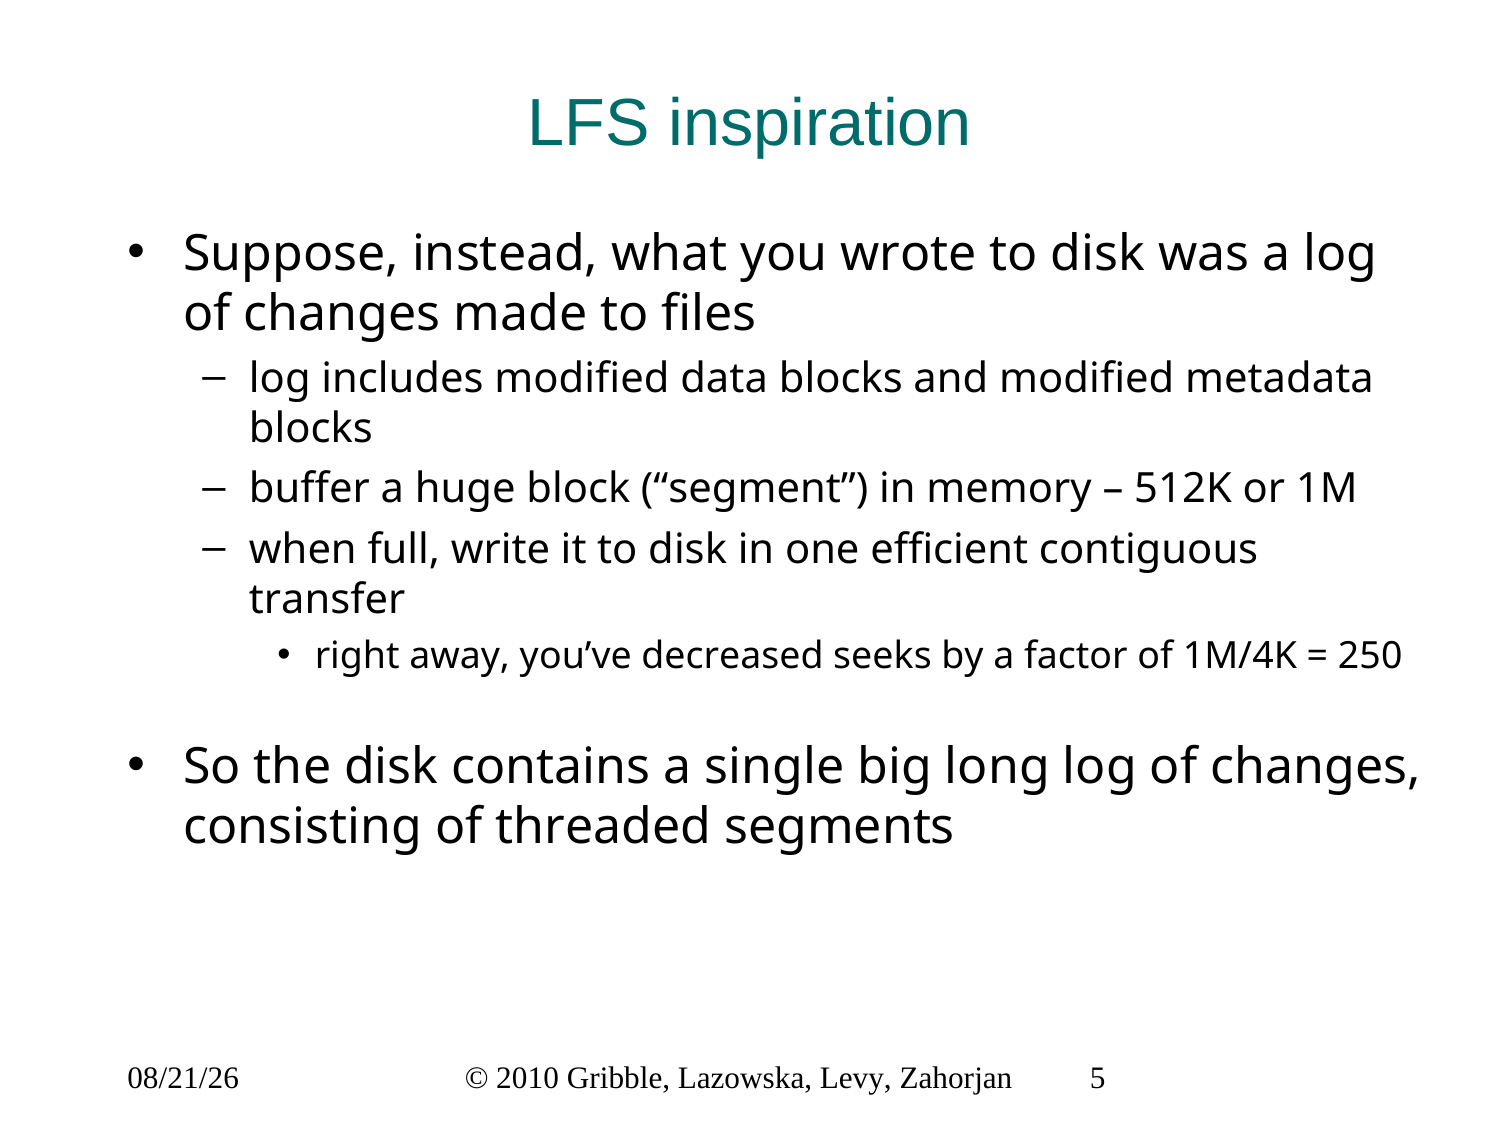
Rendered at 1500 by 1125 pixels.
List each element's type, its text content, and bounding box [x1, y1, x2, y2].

list Suppose, instead, what you wrote to disk was a log of changes made to files log includes modified data blocks and modified metadata blocks buffer a huge block (“segment”) in memory – 512K or 1M when full, write it to disk in one efficient contiguous transfer right away, you’ve decreased seeks by a factor of 1M/4K = 250 So the disk contains a single big long log of changes, consisting of threaded segments [112, 212, 1438, 1025]
title LFS inspiration [0, 62, 1500, 175]
